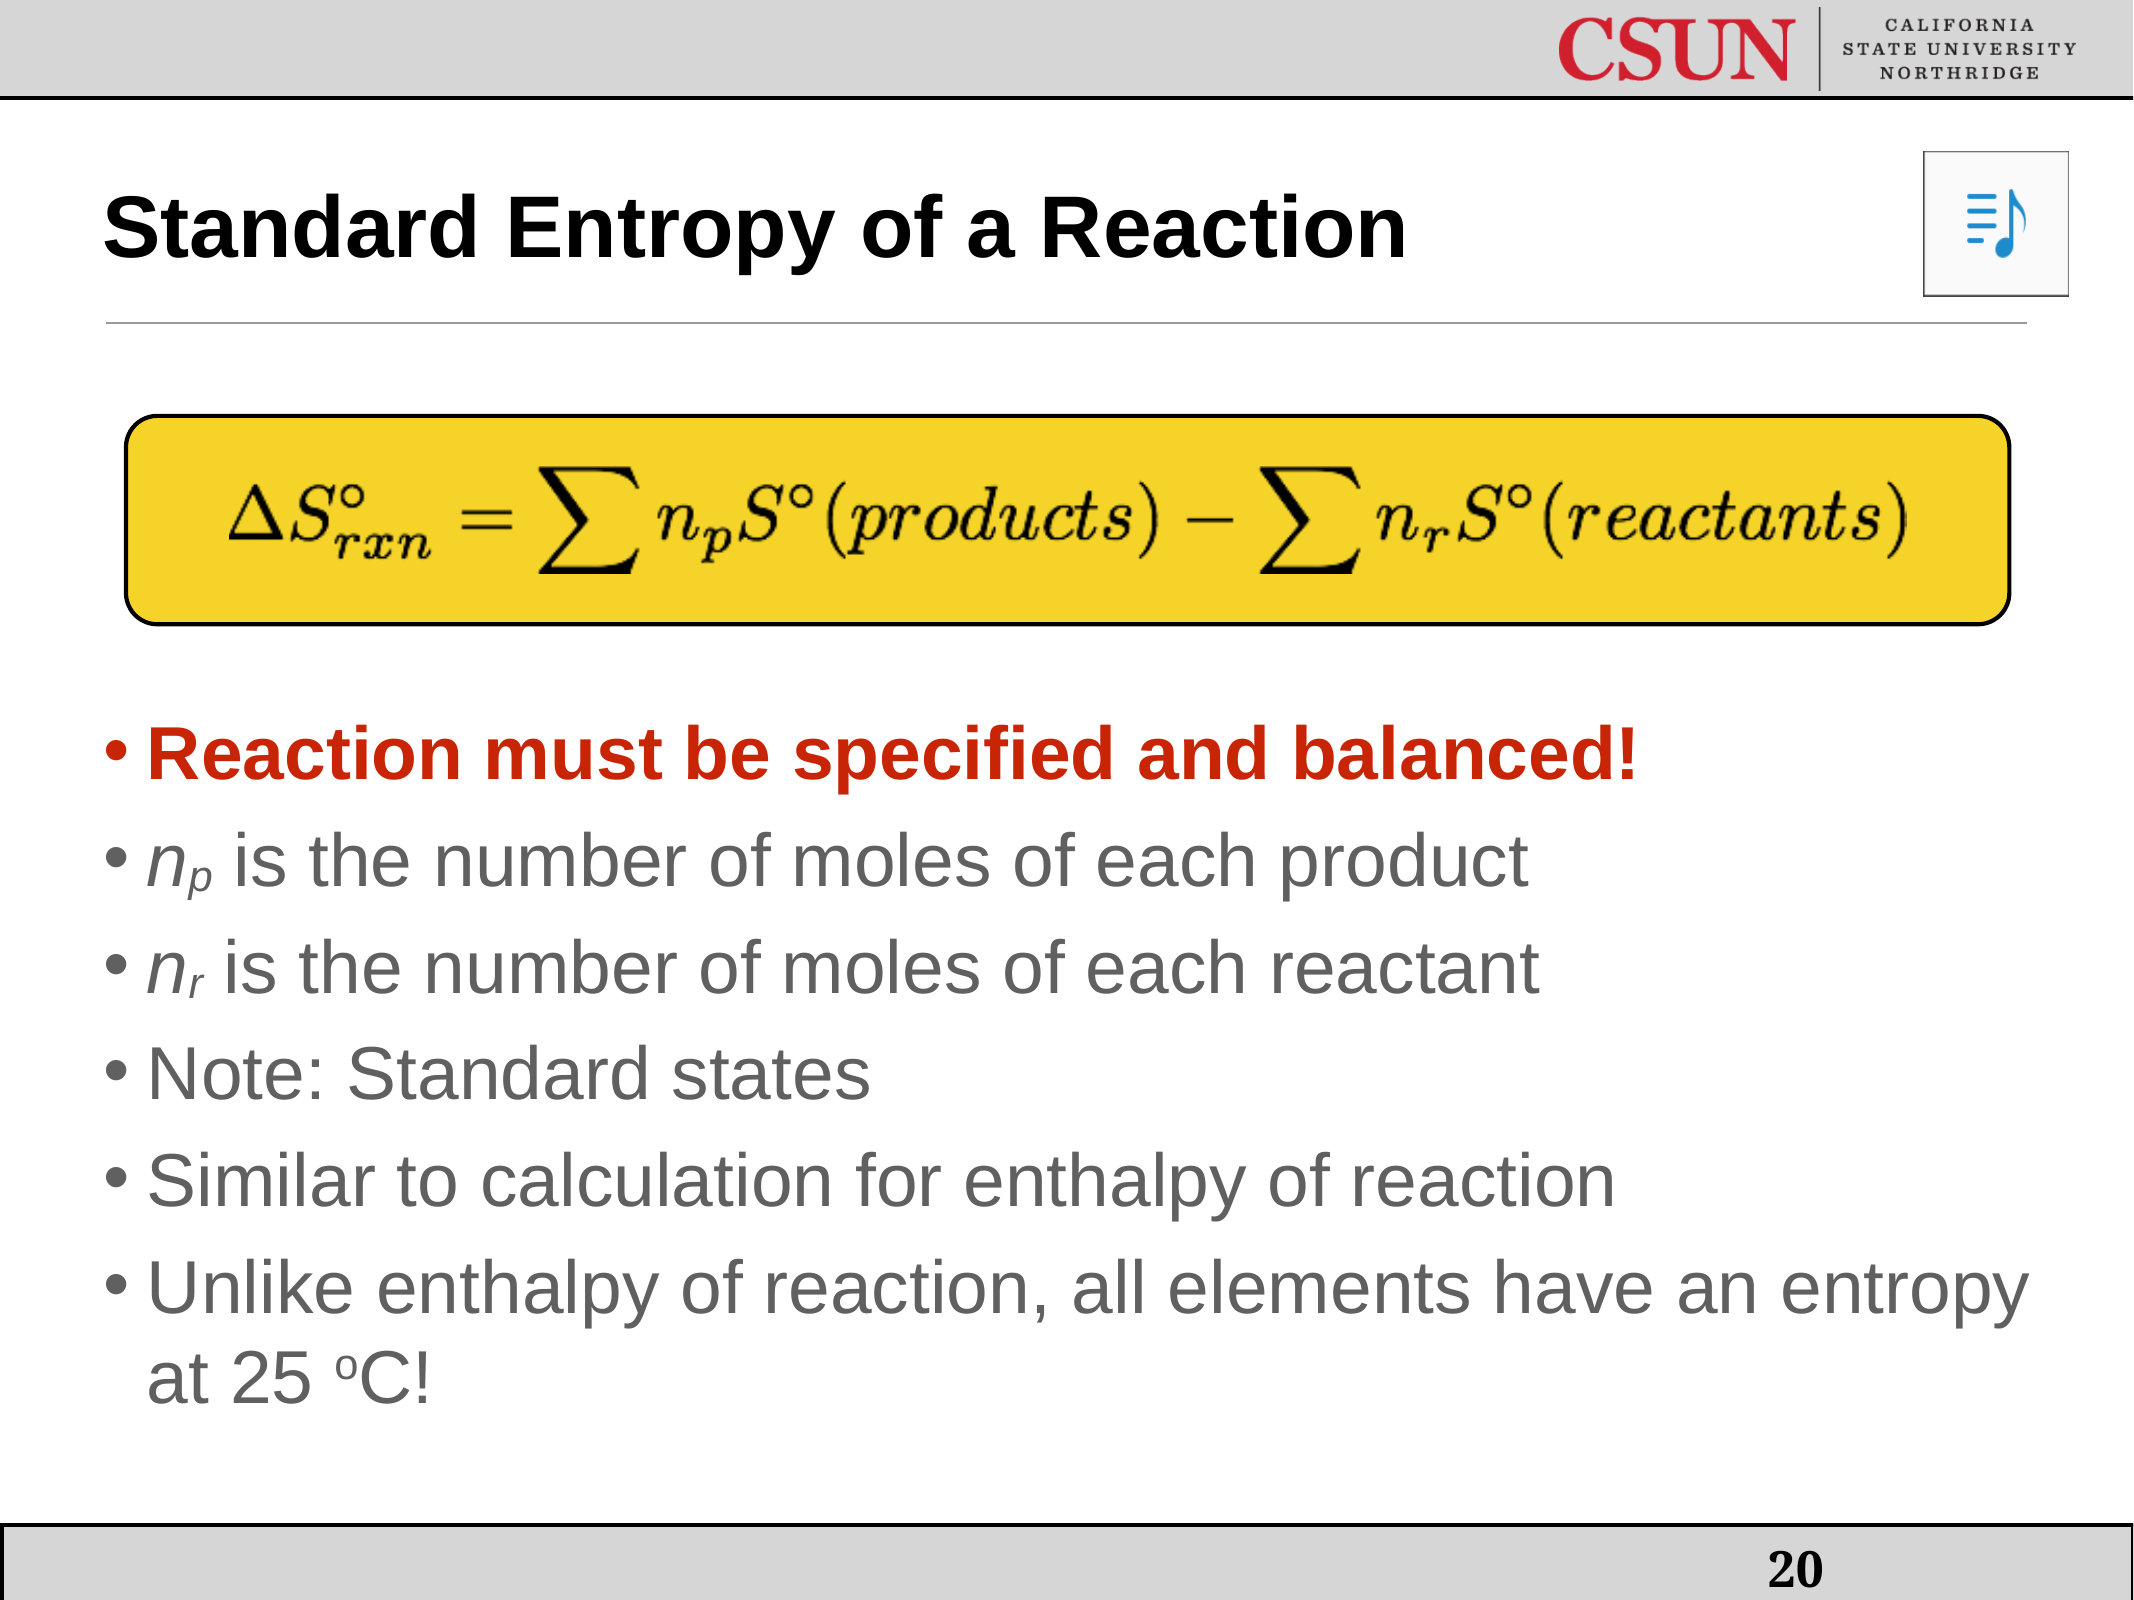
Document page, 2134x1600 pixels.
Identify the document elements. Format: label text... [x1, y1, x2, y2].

list Reaction must be specified and balanced! np is the number of moles of each product nr is the number of moles of each reactant Note: Standard states Similar to calculation for enthalpy of reaction Unlike enthalpy of reaction, all elements have an entropy at 25 oC! [94, 696, 2041, 1453]
title Standard Entropy of a Reaction [93, 104, 2040, 284]
text_box [1922, 150, 2071, 298]
picture [1559, 7, 2076, 91]
text_box [125, 415, 2010, 625]
picture [229, 466, 1907, 574]
